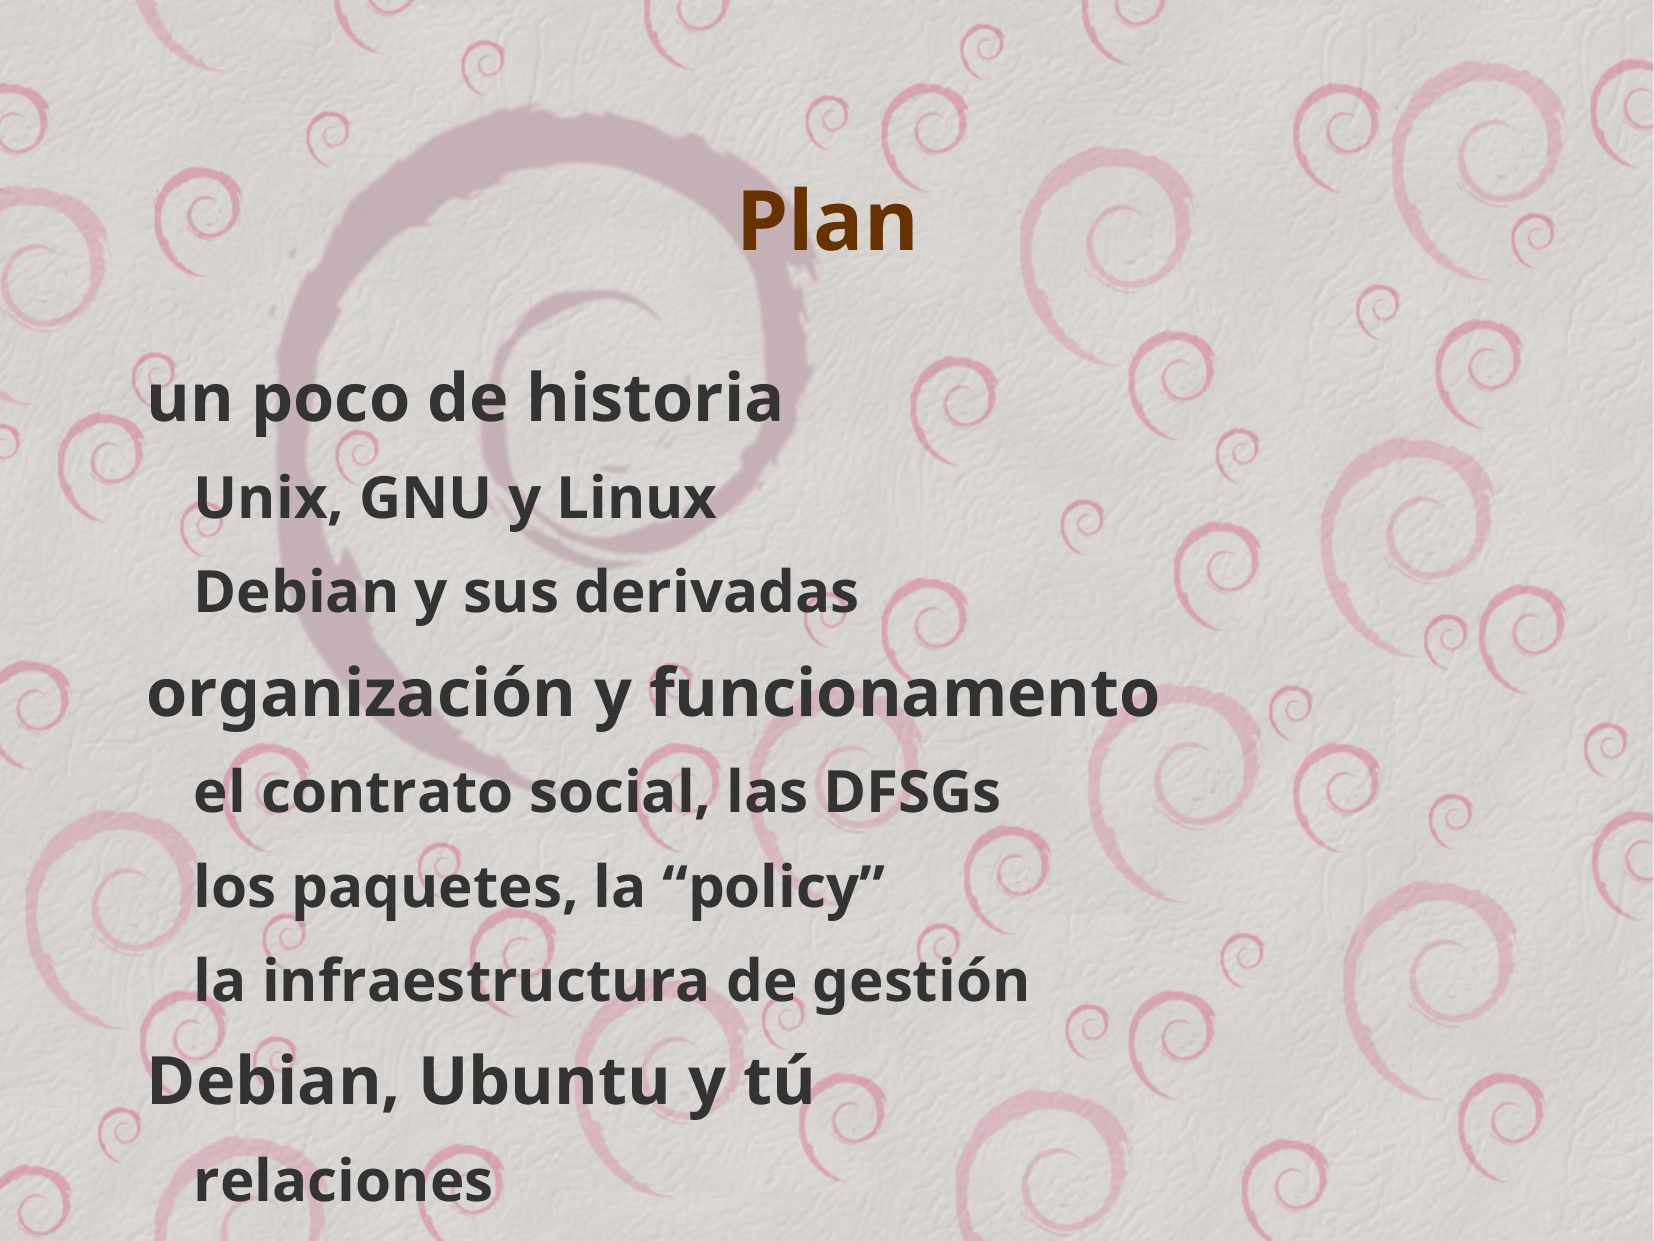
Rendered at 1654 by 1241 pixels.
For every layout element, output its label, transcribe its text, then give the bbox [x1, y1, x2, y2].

list un poco de historia Unix, GNU y Linux Debian y sus derivadas organización y funcionamento el contrato social, las DFSGs los paquetes, la “policy” la infraestructura de gestión Debian, Ubuntu y tú relaciones el futuro [134, 350, 1516, 1189]
title Plan [121, 114, 1534, 322]
picture [0, 0, 1654, 1241]
